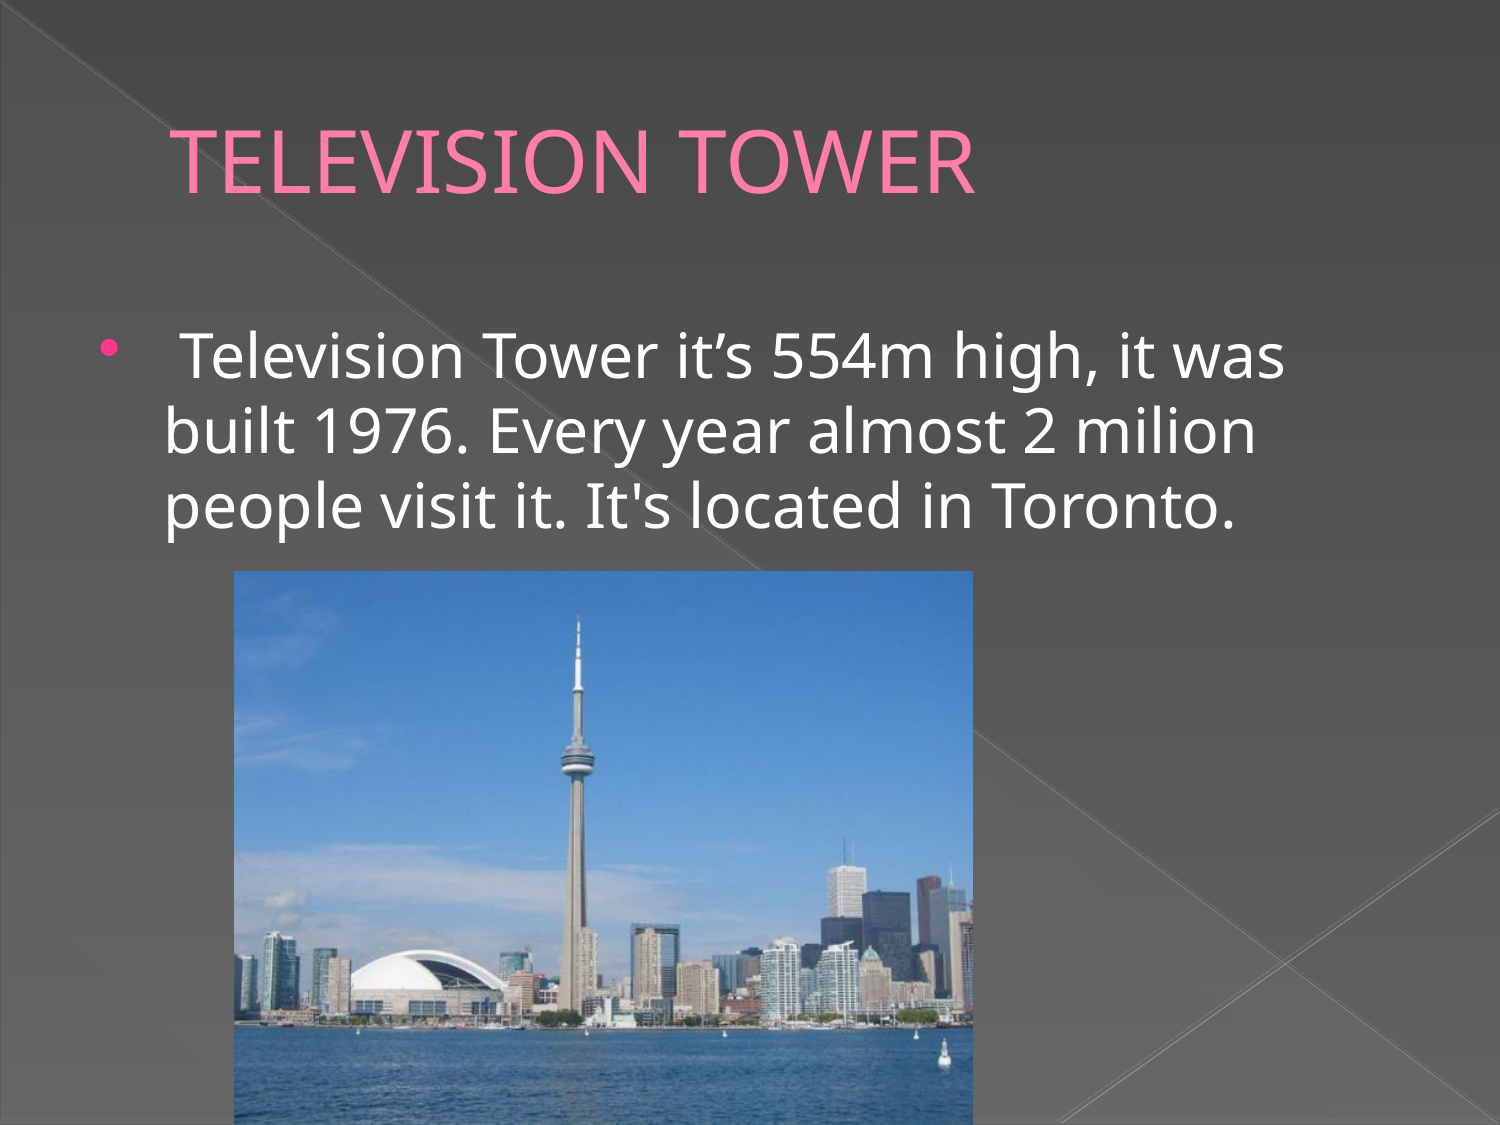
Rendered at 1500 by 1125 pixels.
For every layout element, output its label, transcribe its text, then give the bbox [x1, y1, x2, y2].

list Television Tower it’s 554m high, it was built 1976. Every year almost 2 milion people visit it. It's located in Toronto. [75, 308, 1425, 1059]
title TELEVISION TOWER [75, 43, 1425, 274]
picture [234, 571, 973, 1125]
